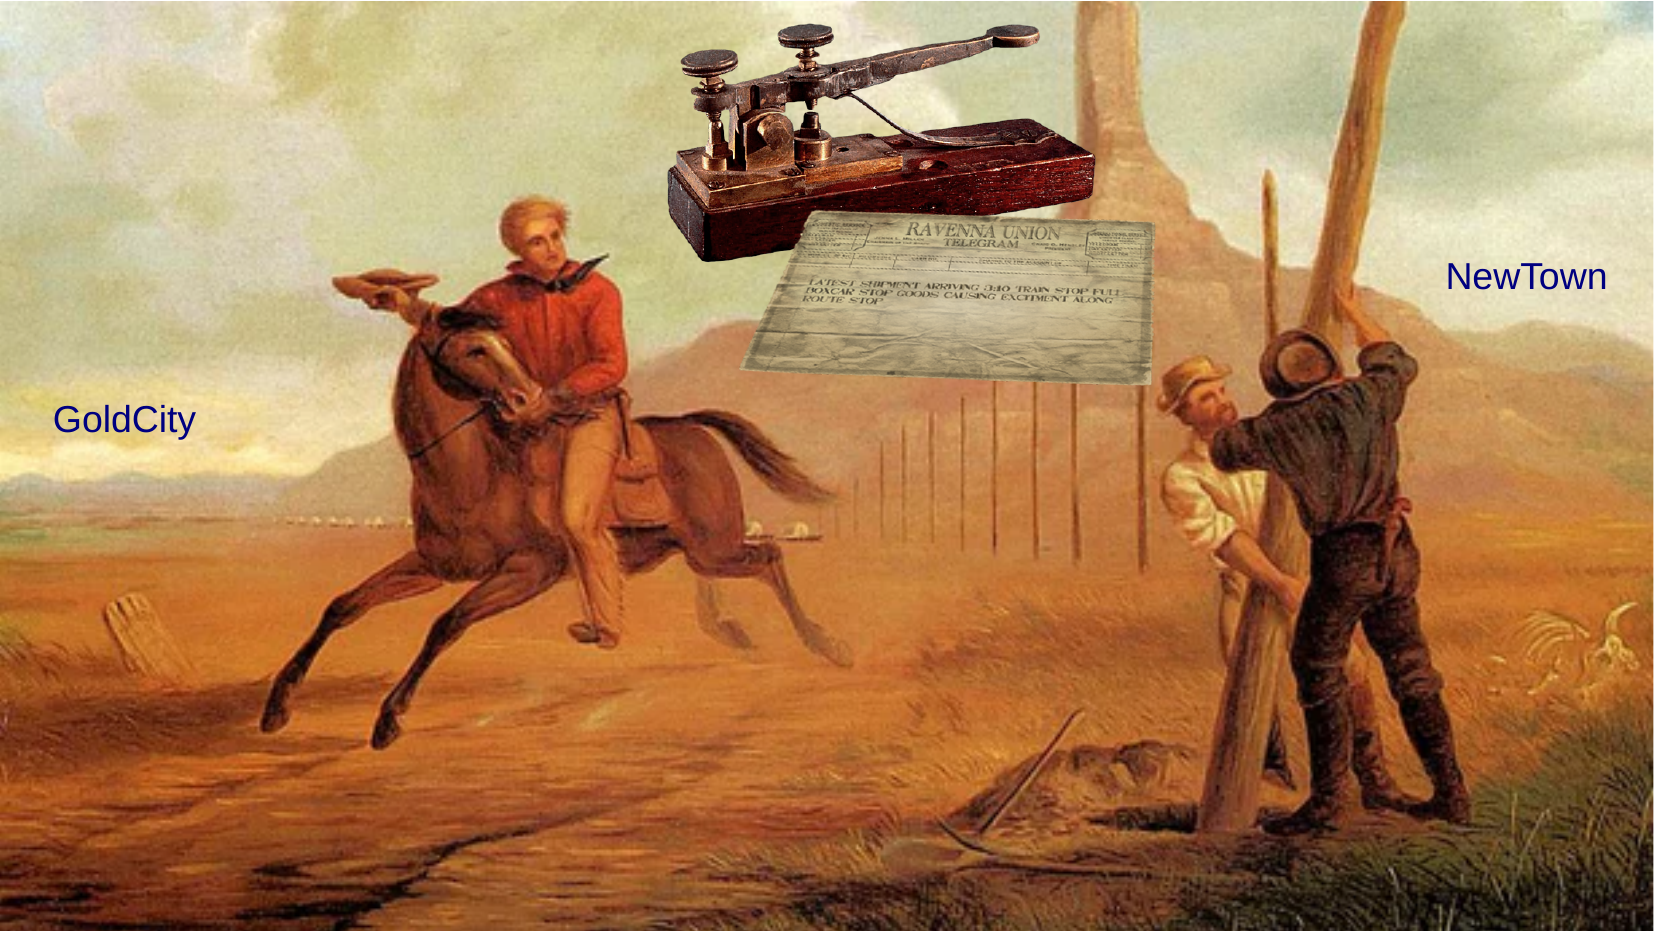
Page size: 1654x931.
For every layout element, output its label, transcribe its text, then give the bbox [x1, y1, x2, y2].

text_box GoldCity [38, 390, 225, 461]
text_box NewTown [1430, 248, 1642, 319]
picture [0, 1, 1654, 931]
